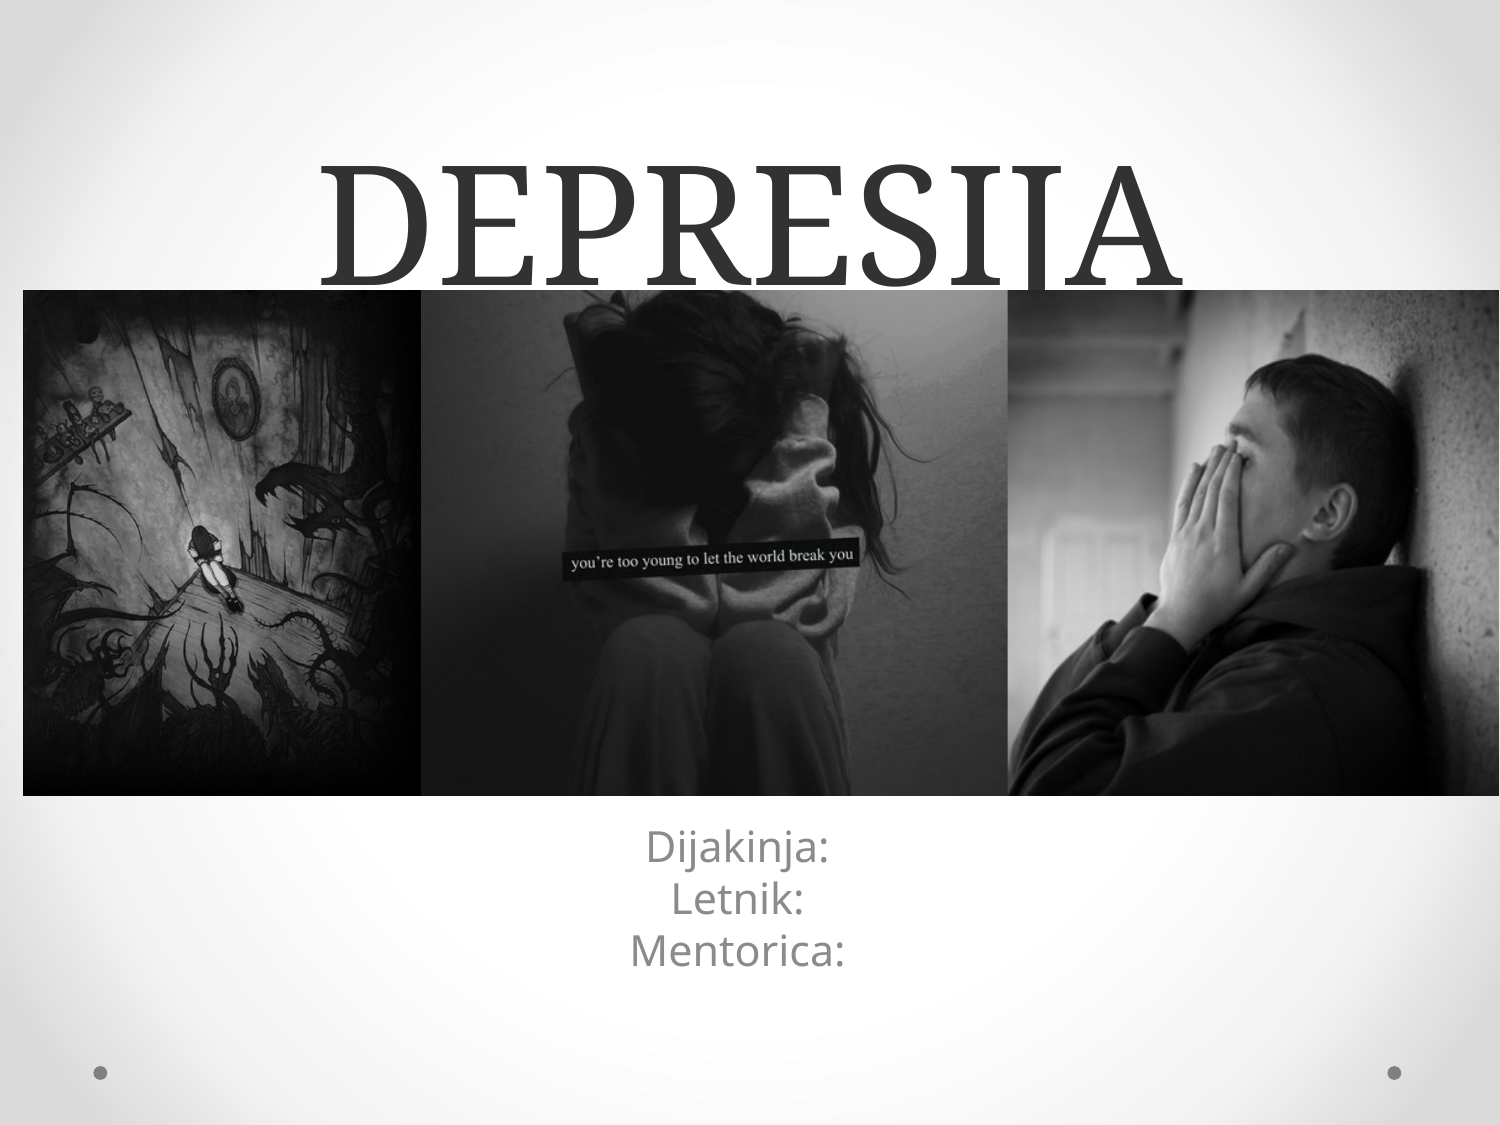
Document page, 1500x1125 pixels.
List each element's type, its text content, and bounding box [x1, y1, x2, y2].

title DEPRESIJA [112, 99, 1388, 290]
subtitle Dijakinja: Letnik: Mentorica: [222, 812, 1275, 1035]
picture [0, 0, 1500, 1125]
